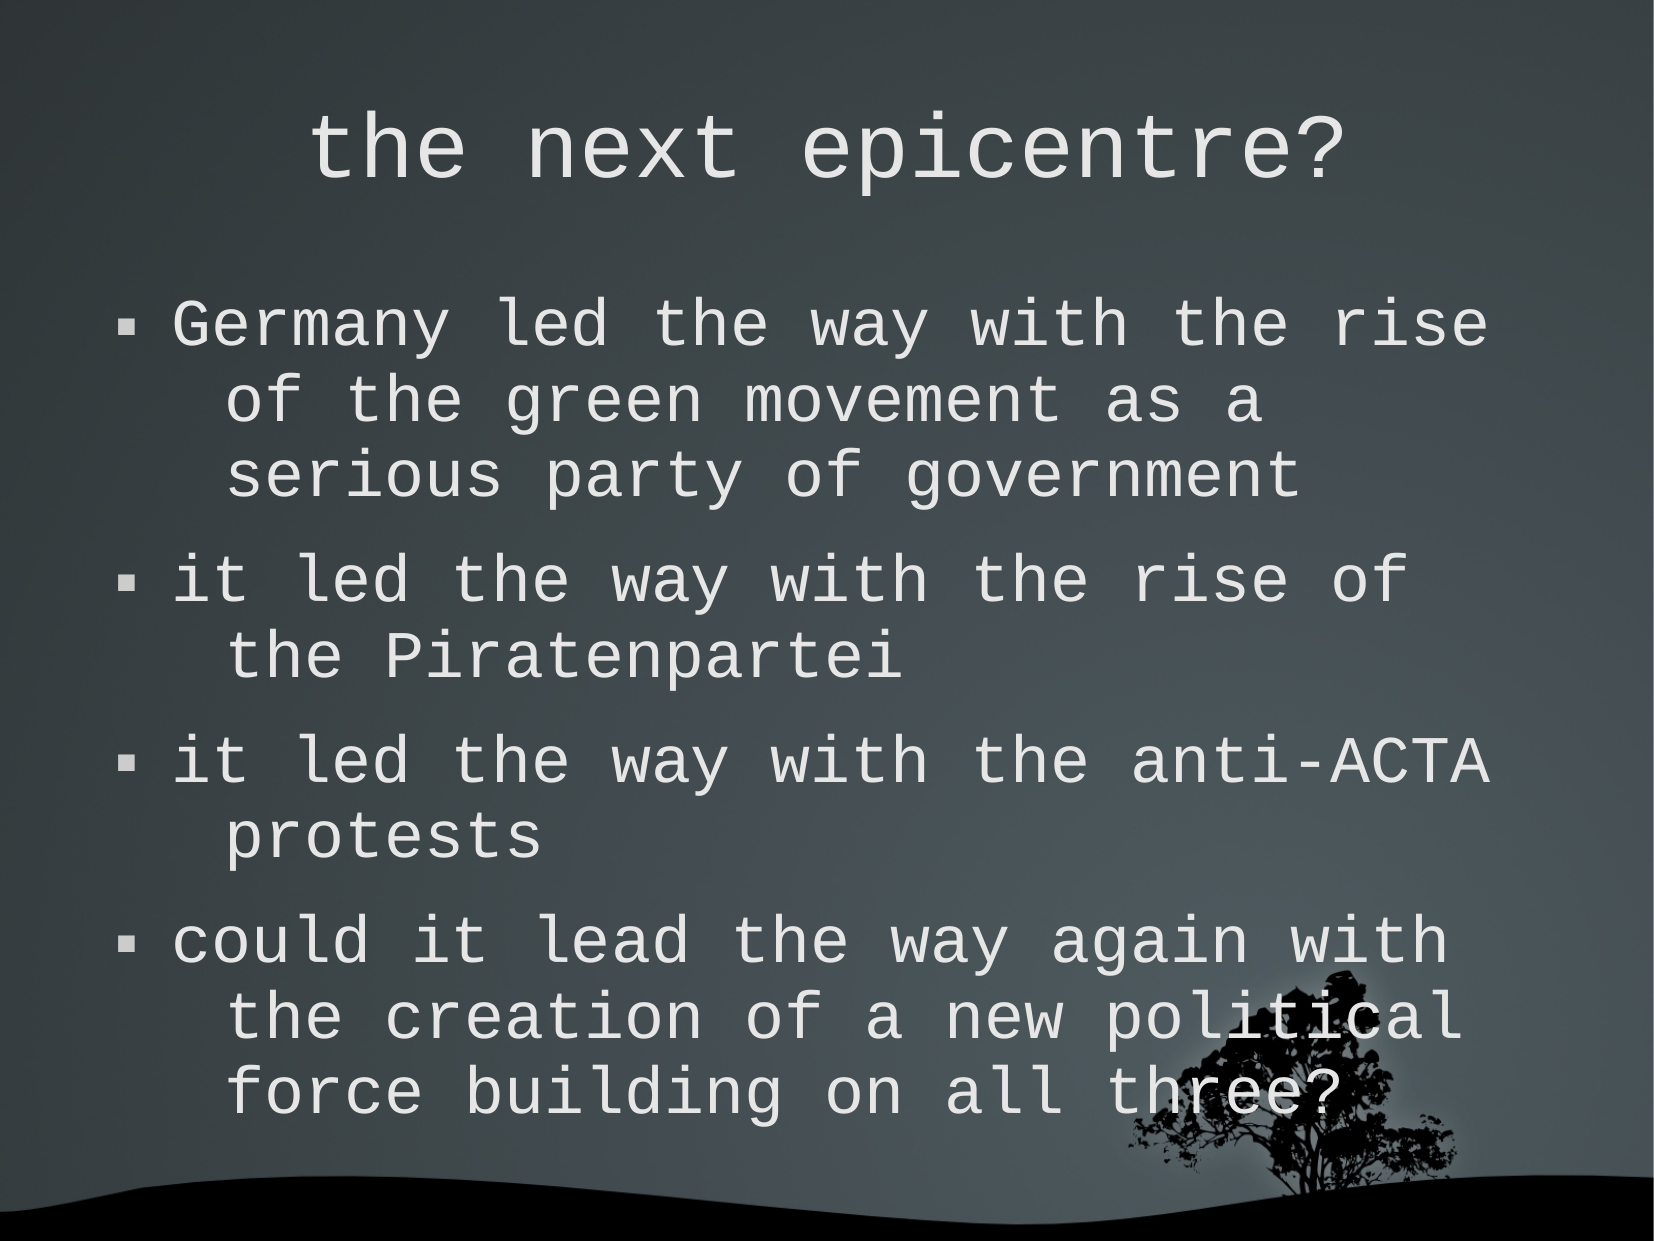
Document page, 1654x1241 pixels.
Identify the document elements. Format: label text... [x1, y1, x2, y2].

list Germany led the way with the rise of the green movement as a serious party of government it led the way with the rise of the Piratenpartei it led the way with the anti-ACTA protests could it lead the way again with the creation of a new political force building on all three? [82, 290, 1571, 1134]
picture [0, 0, 1654, 1241]
title the next epicentre? [82, 49, 1571, 257]
